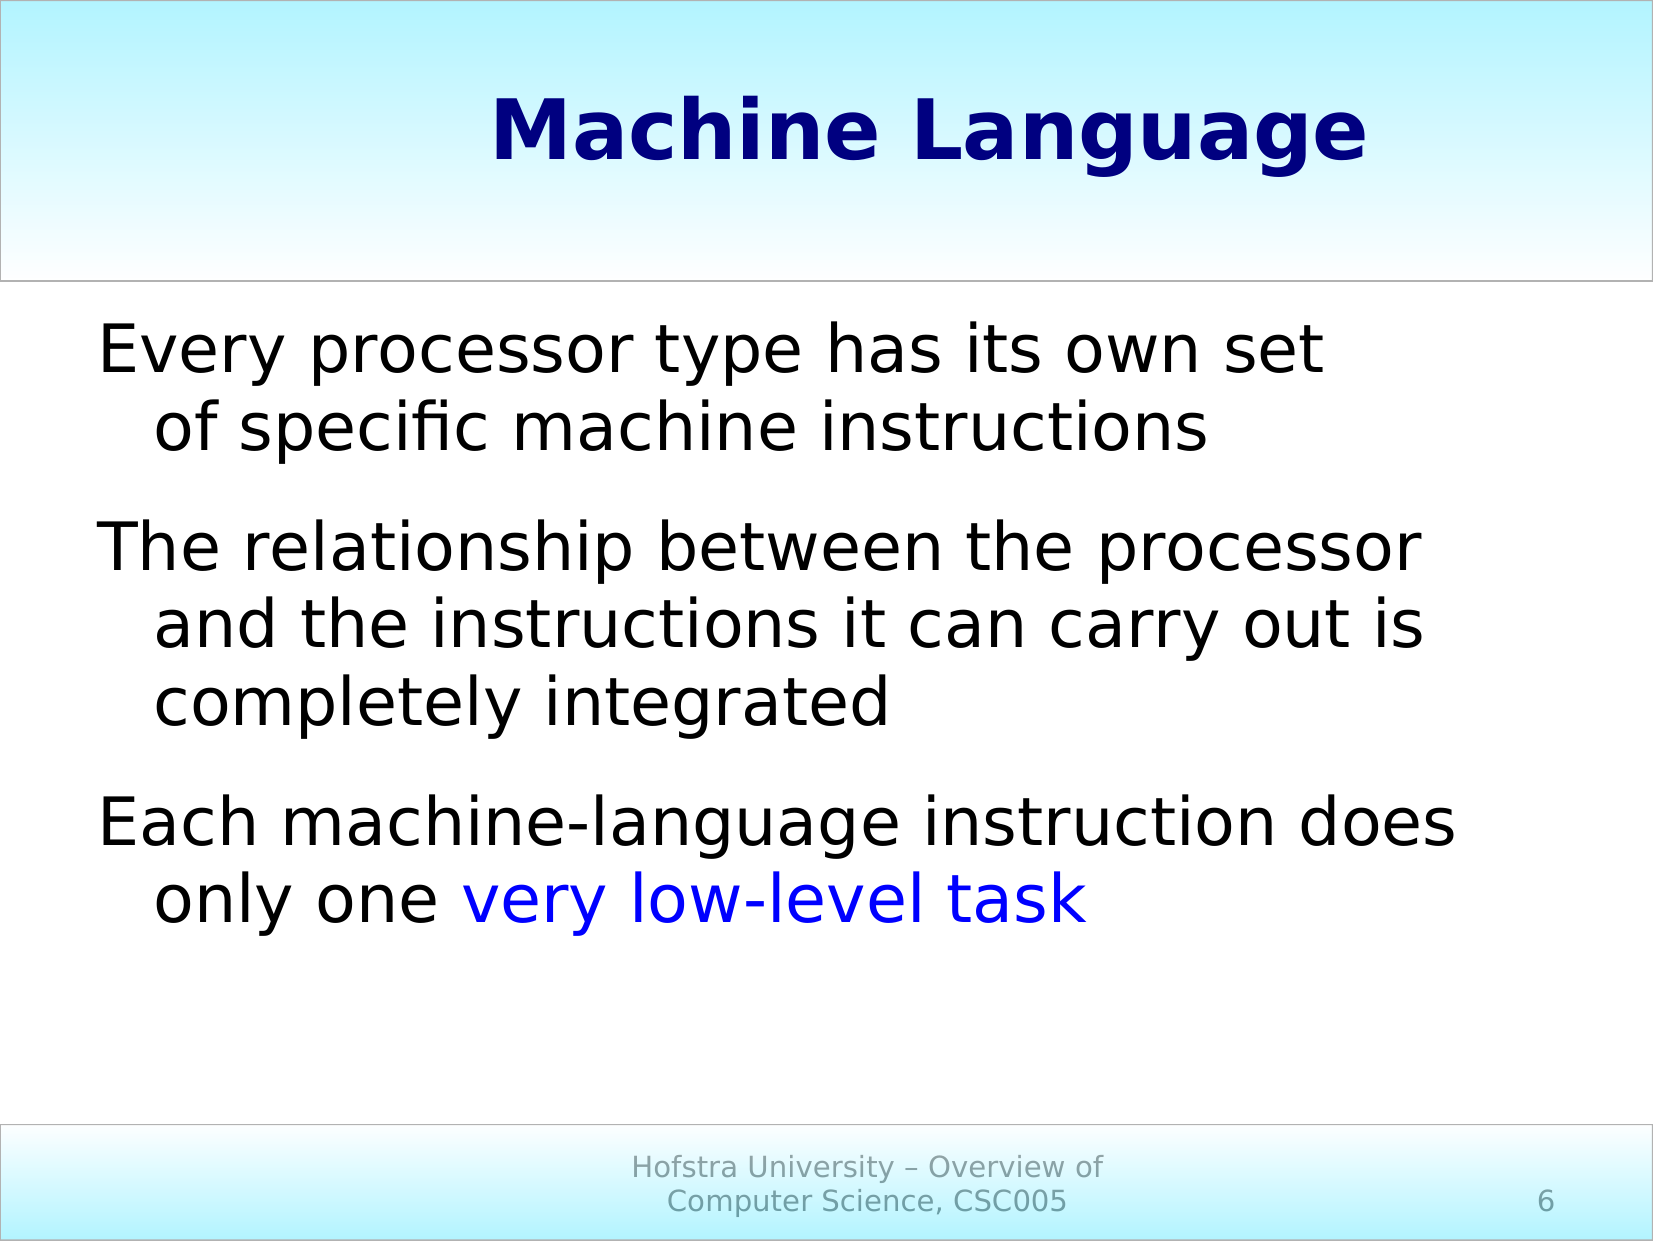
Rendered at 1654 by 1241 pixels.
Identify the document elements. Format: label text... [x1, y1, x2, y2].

list Every processor type has its own set of specific machine instructions The relationship between the processor and the instructions it can carry out is completely integrated Each machine-language instruction does only one very low-level task [82, 303, 1571, 1131]
title Machine Language [247, 27, 1612, 235]
